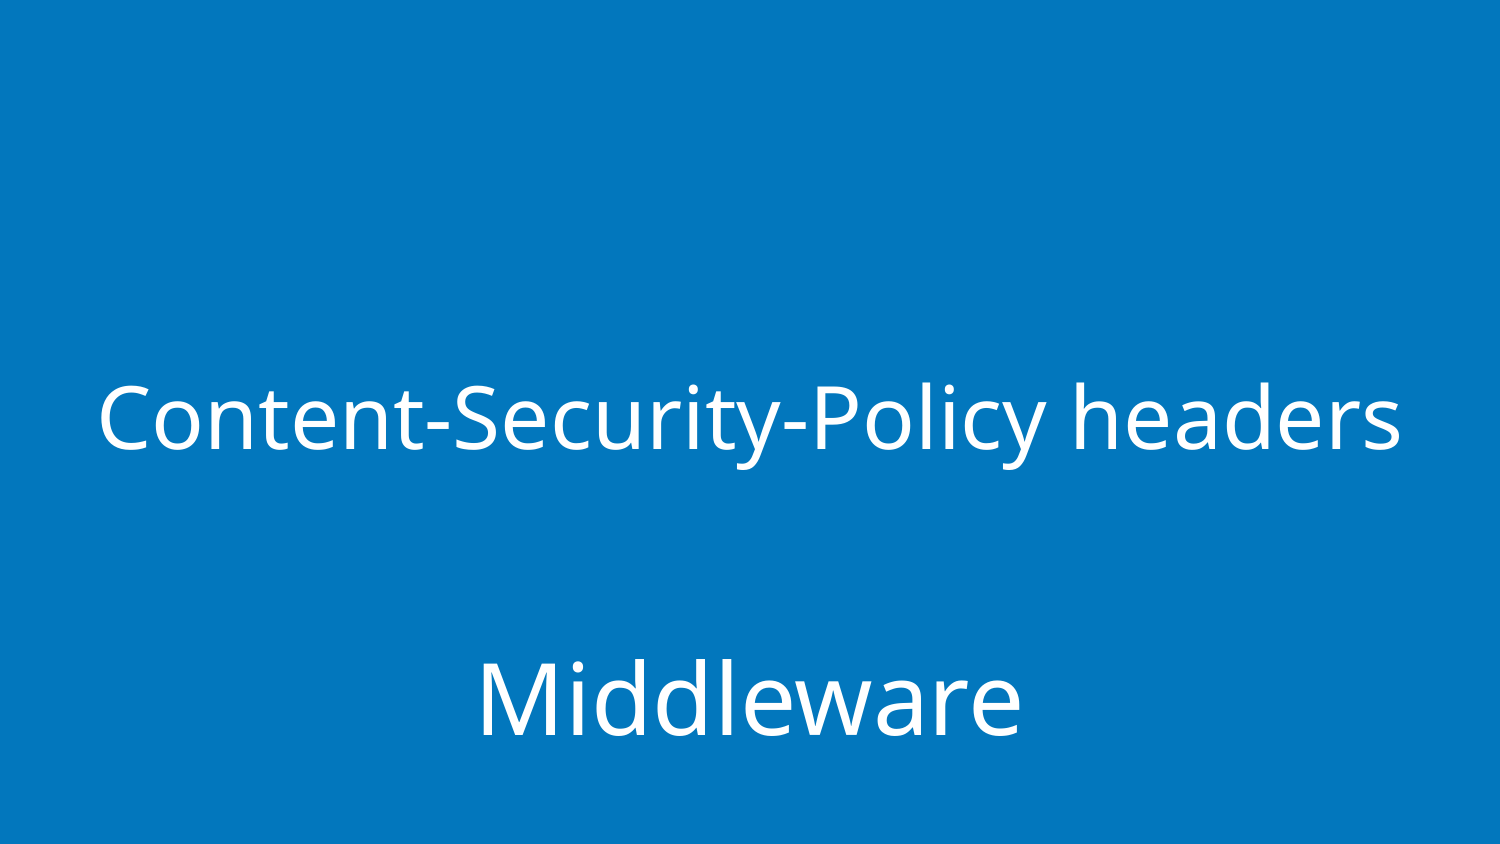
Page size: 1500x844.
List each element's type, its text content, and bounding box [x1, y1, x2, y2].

title Content-Security-Policy headers [75, 58, 1425, 568]
text_box Middleware [75, 568, 1425, 771]
